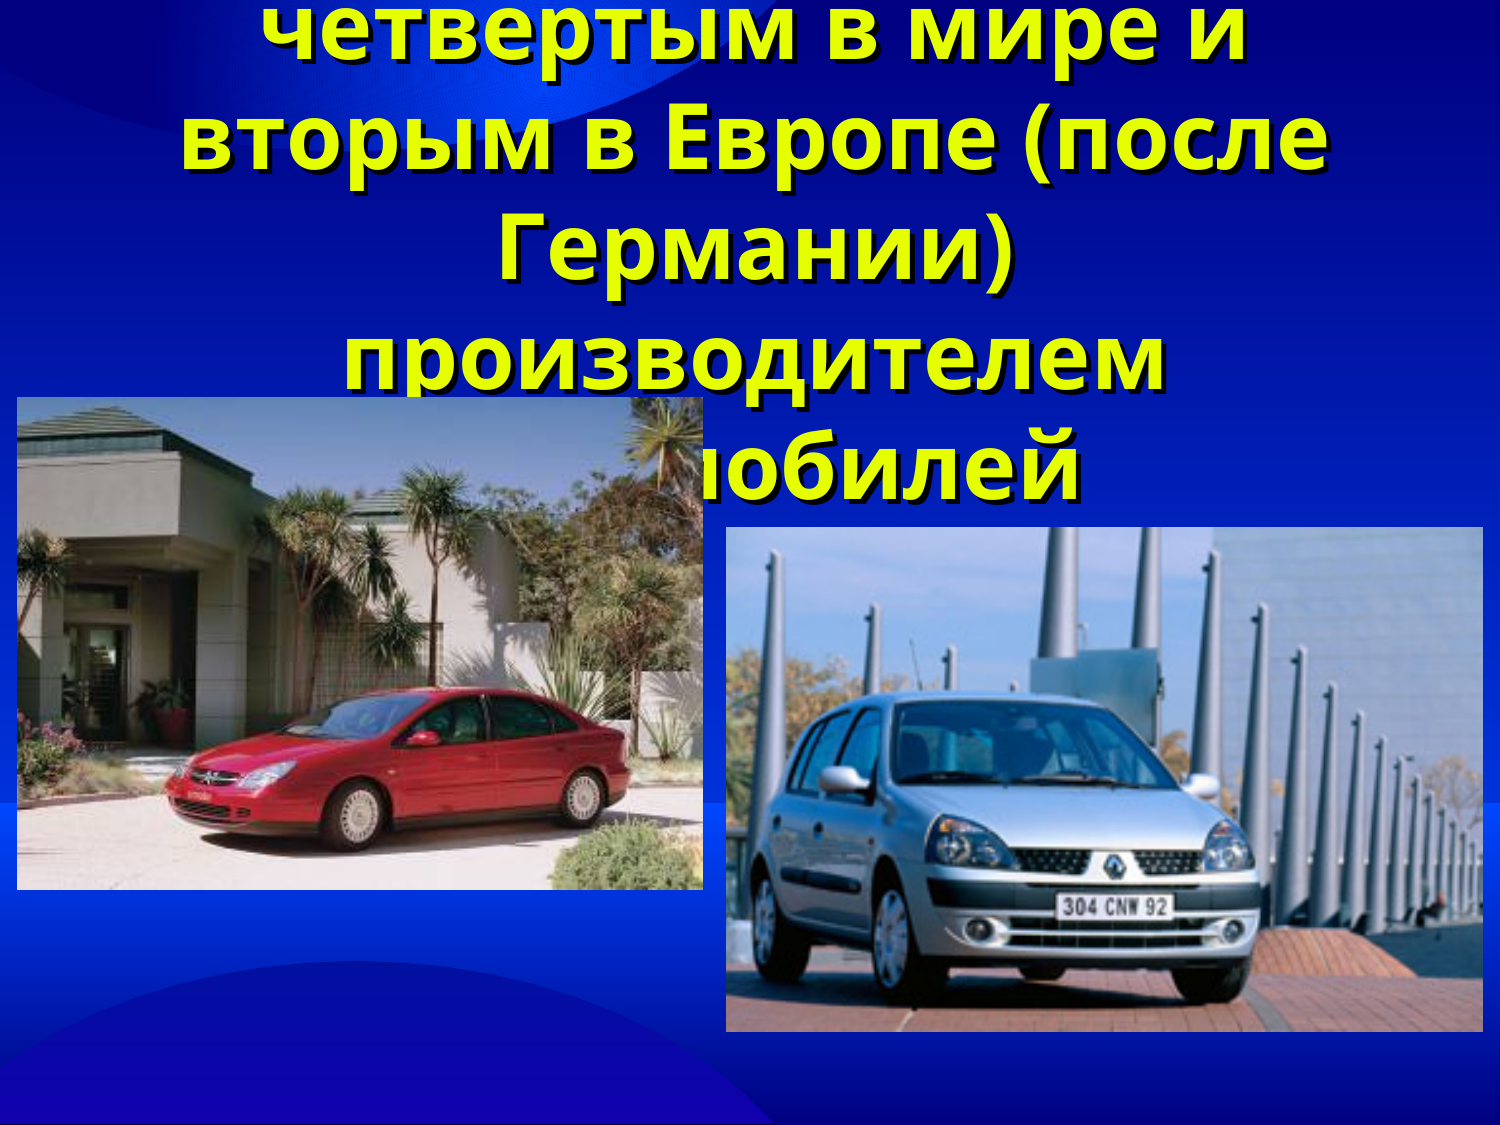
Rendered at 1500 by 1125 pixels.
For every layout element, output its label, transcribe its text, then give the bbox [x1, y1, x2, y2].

picture [17, 397, 703, 890]
title Страна является четвертым в мире и вторым в Европе (после Германии) производителем автомобилей [63, 0, 1447, 376]
picture [726, 527, 1483, 1032]
